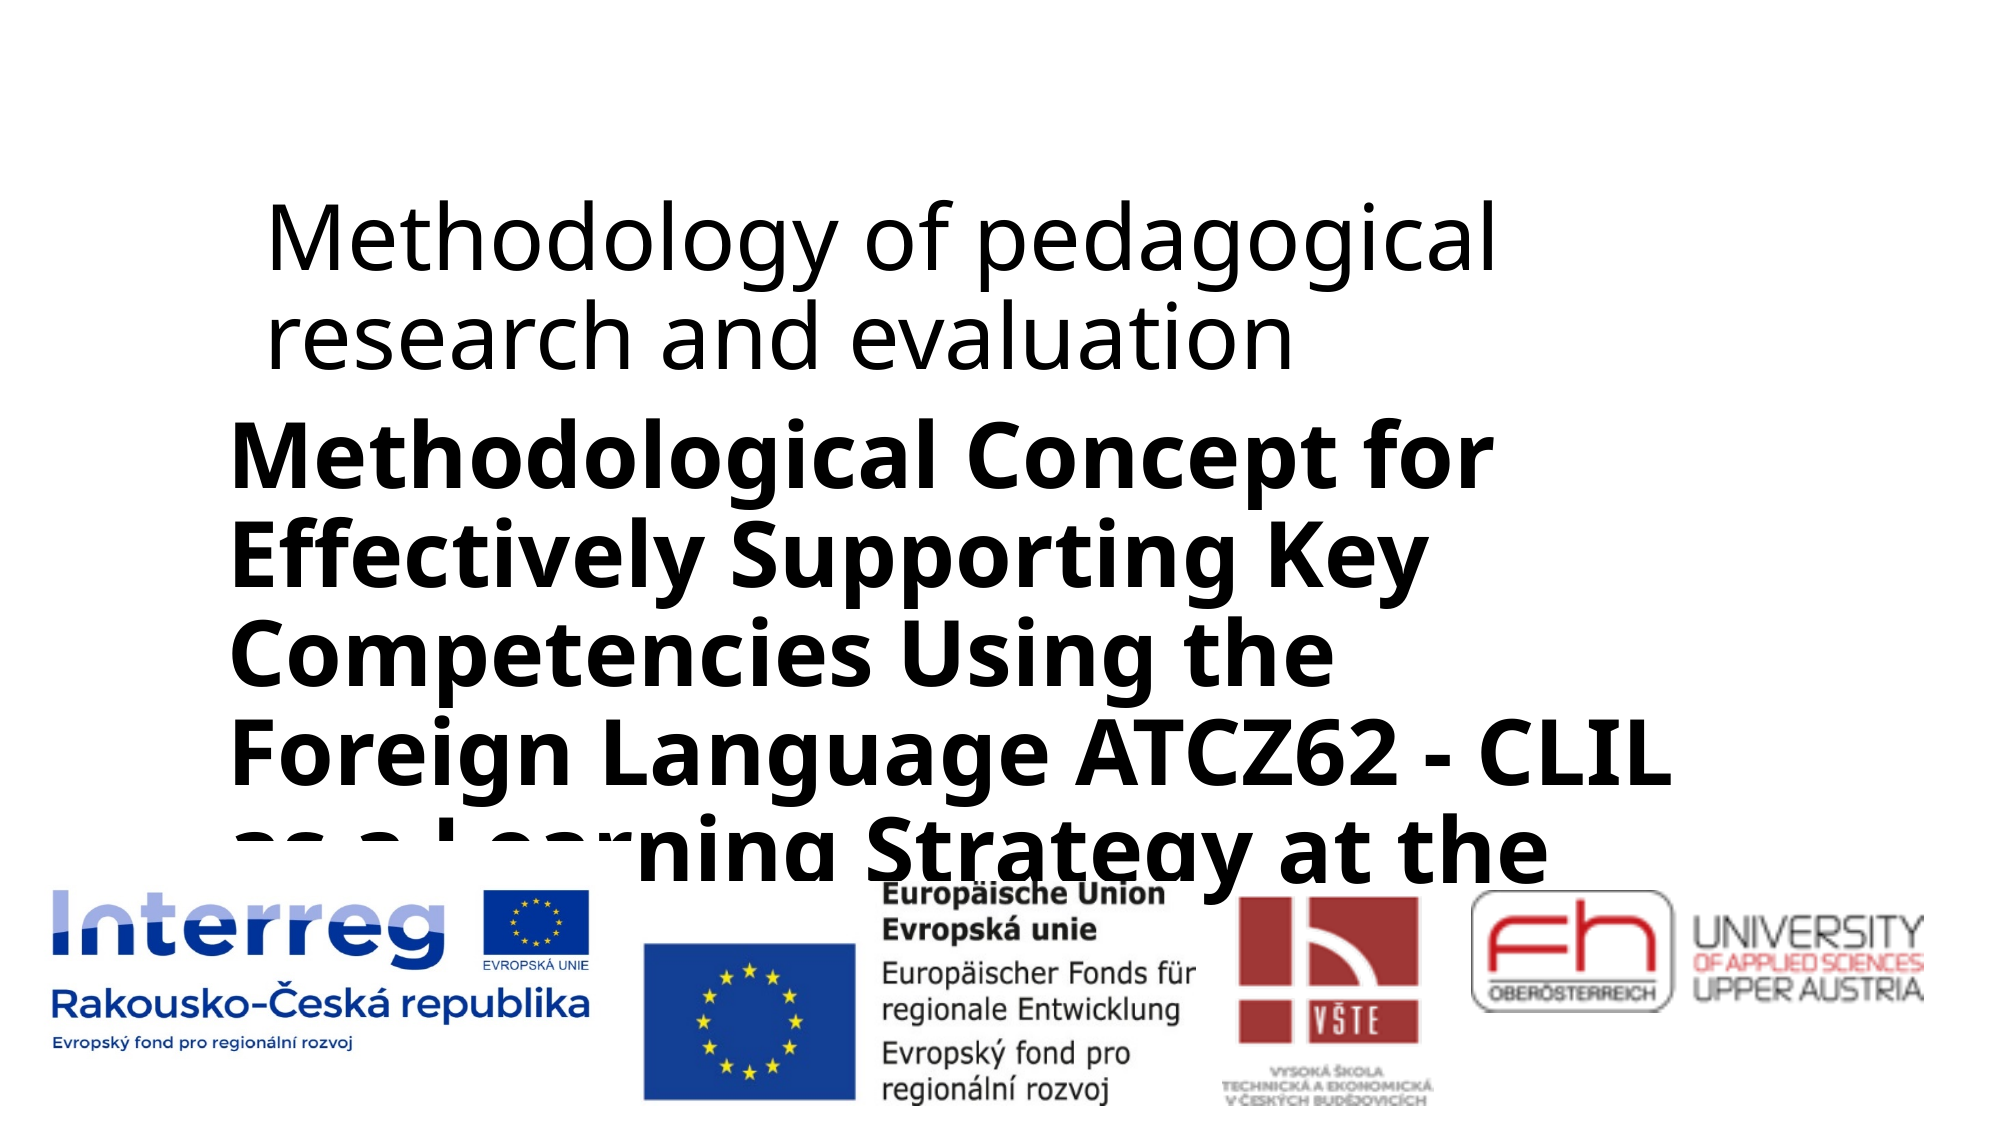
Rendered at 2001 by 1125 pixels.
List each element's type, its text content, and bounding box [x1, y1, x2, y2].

title Methodology of pedagogical research and evaluation [249, 184, 1750, 576]
picture [1471, 890, 1924, 1013]
subtitle Methodological Concept for Effectively Supporting Key Competencies Using the Foreign Language ATCZ62 - CLIL as a Learning Strategy at the College [212, 401, 1713, 674]
picture [1222, 896, 1434, 1106]
picture [0, 841, 1196, 1125]
